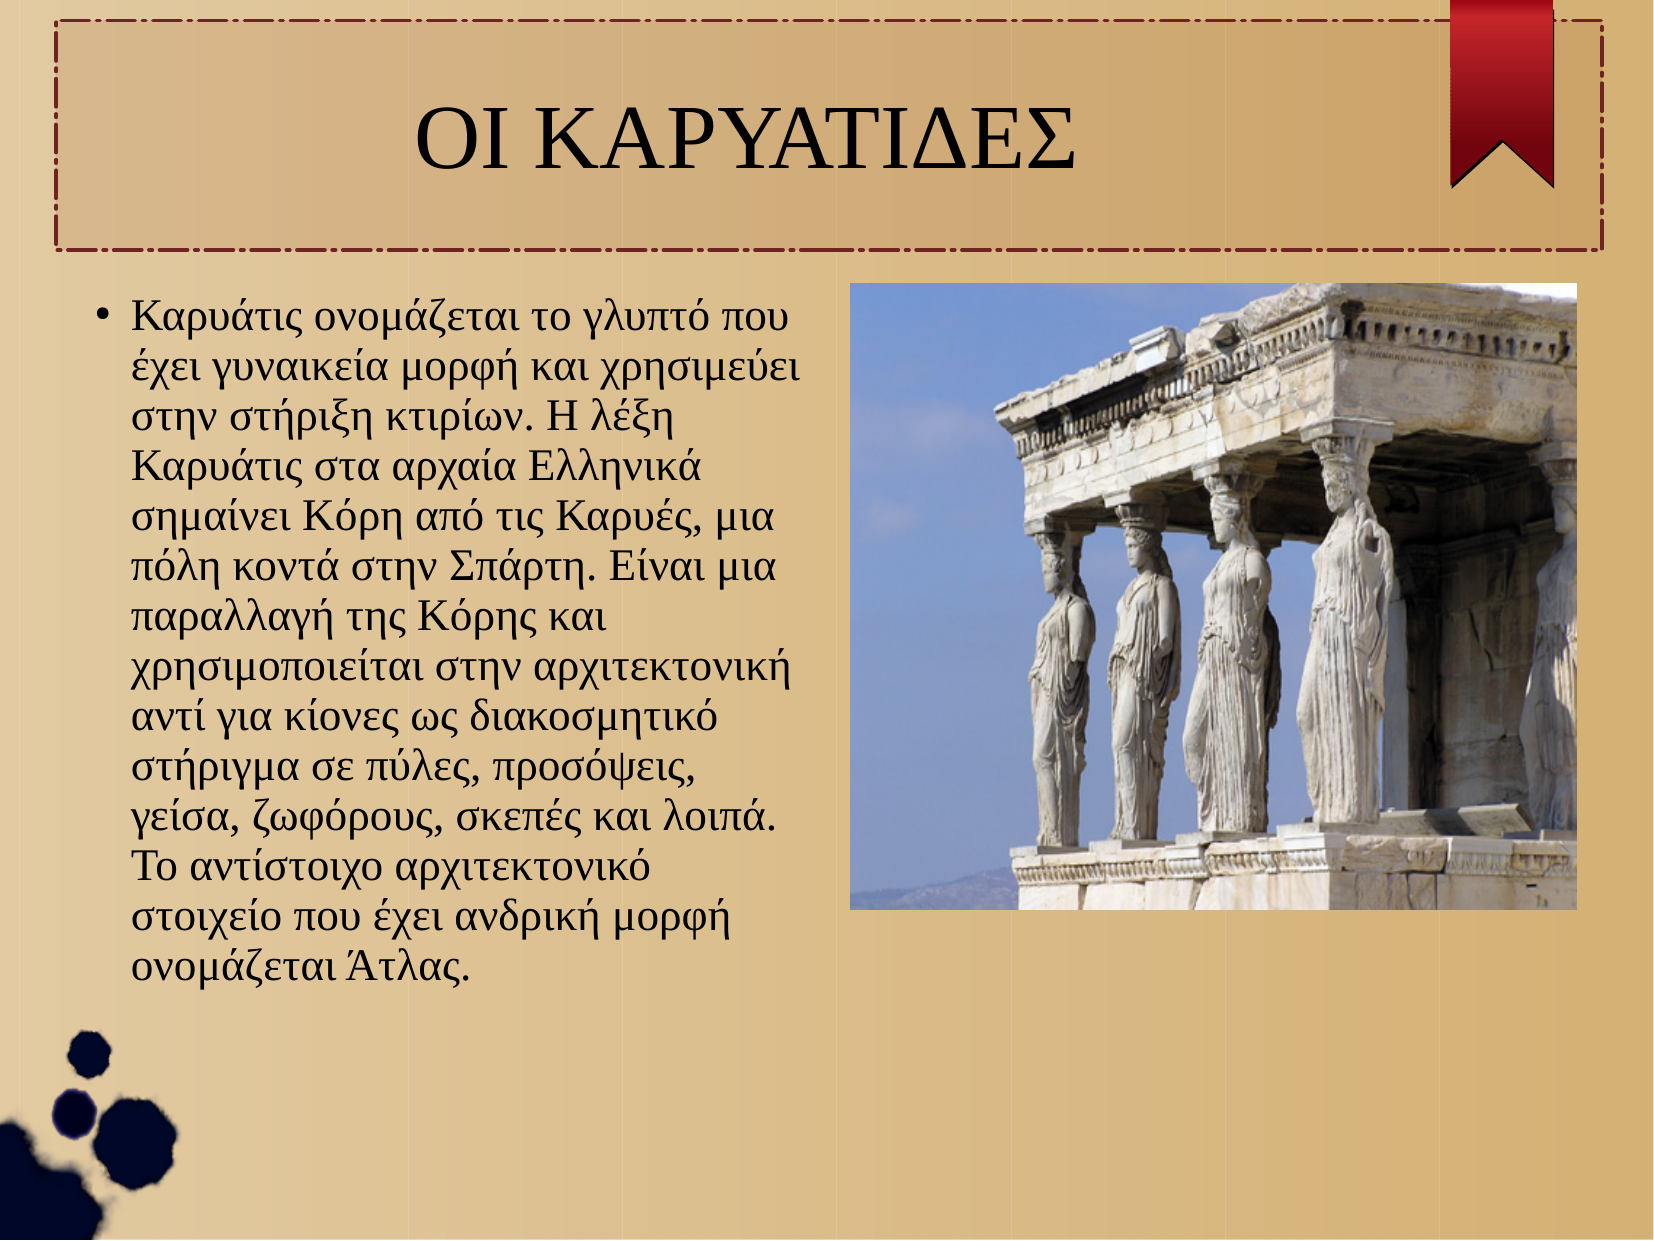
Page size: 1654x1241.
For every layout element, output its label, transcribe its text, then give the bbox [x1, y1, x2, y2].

list Καρυάτις ονομάζεται το γλυπτό που έχει γυναικεία μορφή και χρησιμεύει στην στήριξη κτιρίων. Η λέξη Καρυάτις στα αρχαία Ελληνικά σημαίνει Κόρη από τις Καρυές, μια πόλη κοντά στην Σπάρτη. Είναι μια παραλλαγή της Κόρης και χρησιμοποιείται στην αρχιτεκτονική αντί για κίονες ως διακοσμητικό στήριγμα σε πύλες, προσόψεις, γείσα, ζωφόρους, σκεπές και λοιπά. Το αντίστοιχο αρχιτεκτονικό στοιχείο που έχει ανδρική μορφή ονομάζεται Άτλας. [82, 290, 809, 1010]
title ΟΙ ΚΑΡΥΑΤΙΔΕΣ [82, 47, 1412, 229]
picture [850, 283, 1577, 910]
